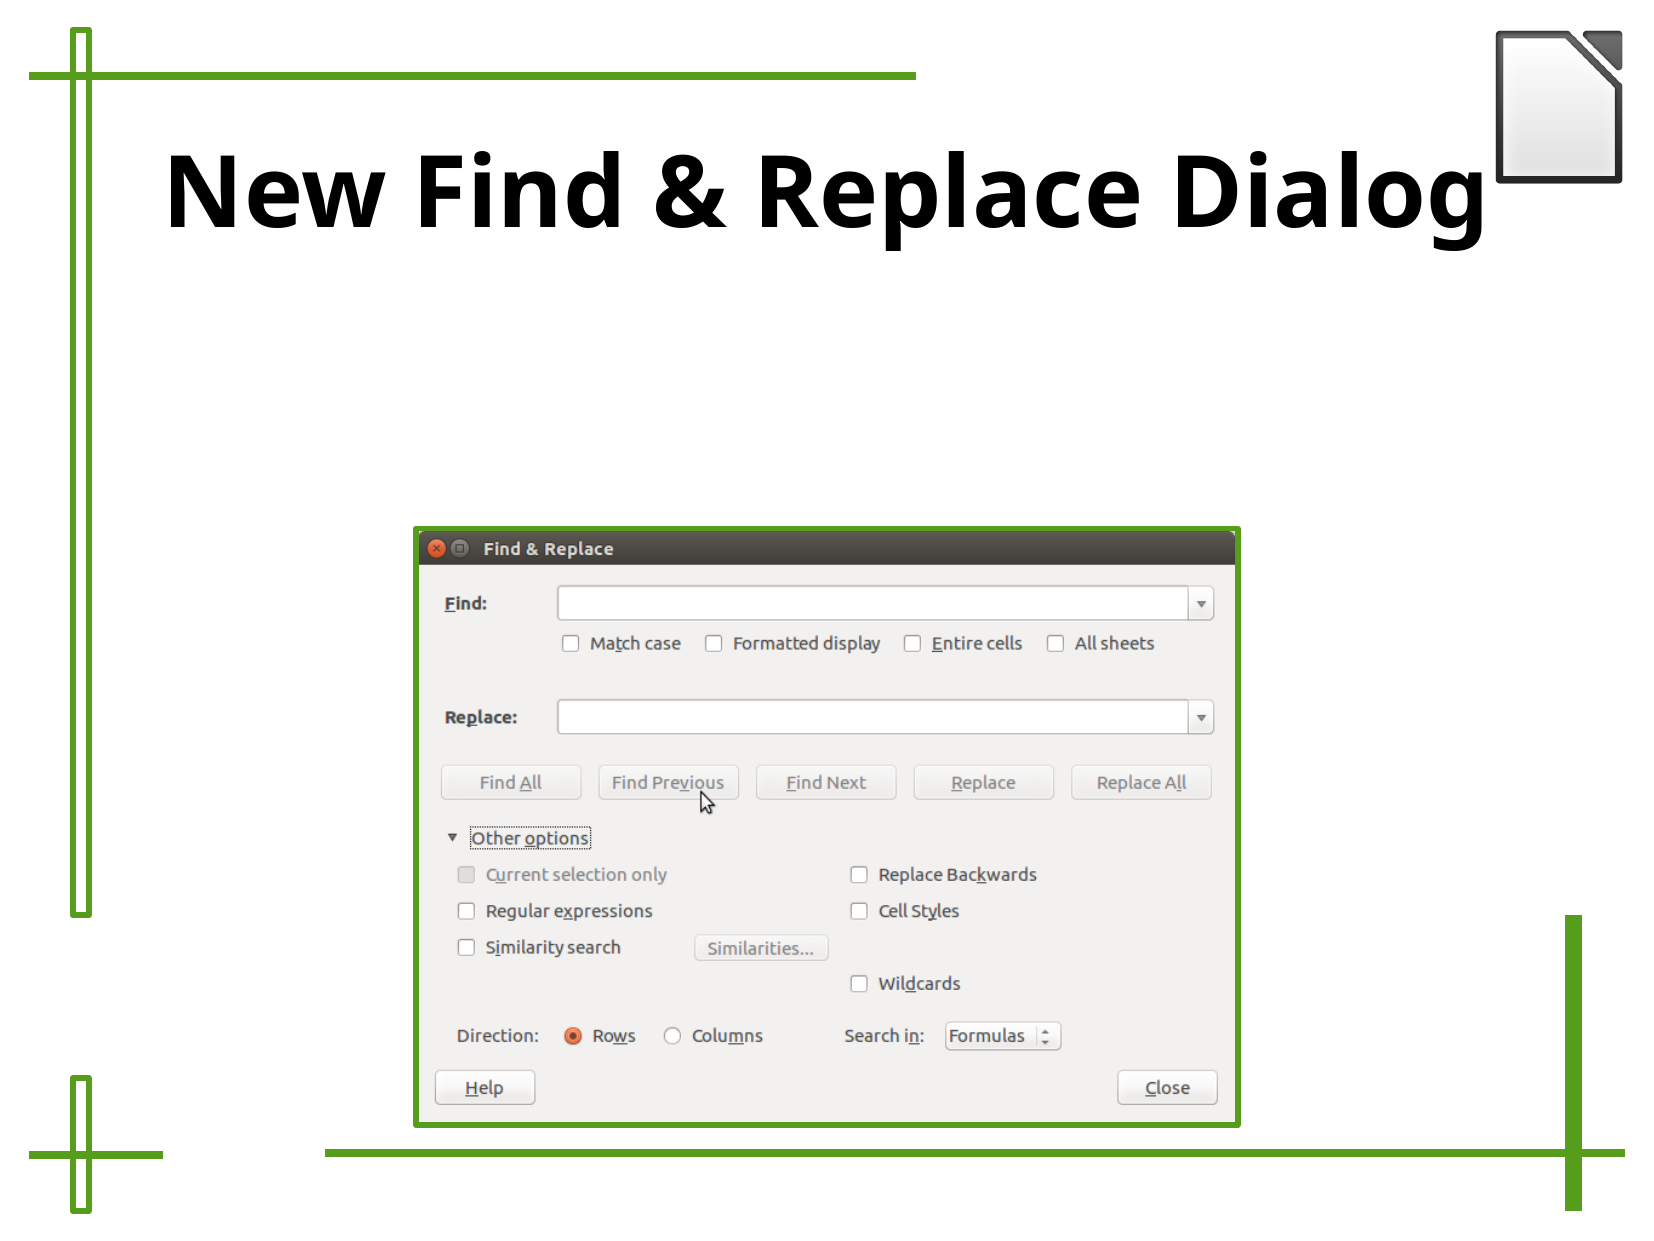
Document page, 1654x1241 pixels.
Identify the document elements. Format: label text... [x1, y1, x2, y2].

picture [1494, 29, 1624, 186]
title New Find & Replace Dialog [118, 118, 1536, 260]
picture [418, 531, 1235, 1123]
